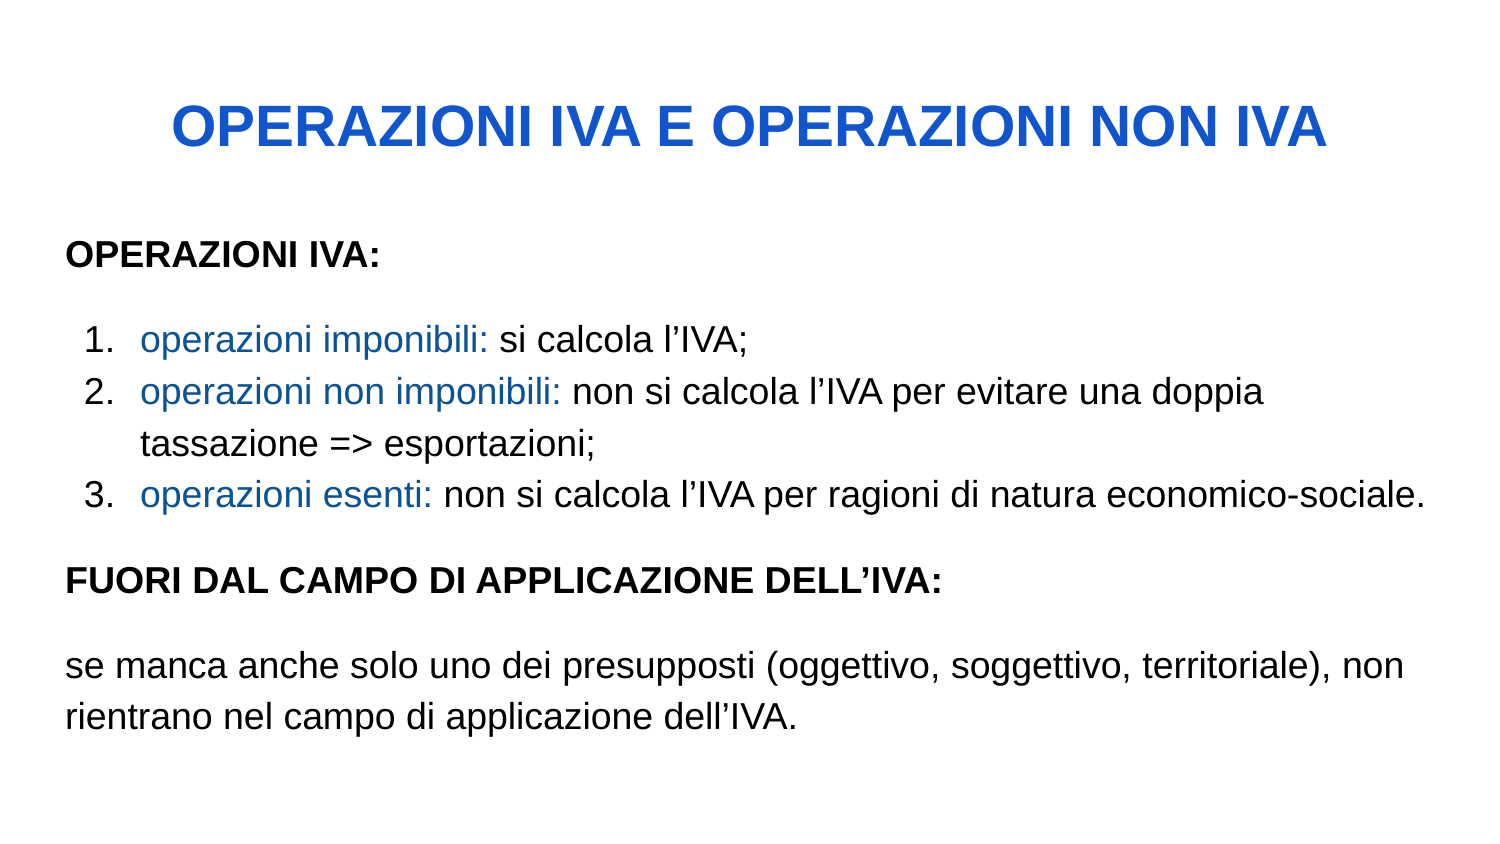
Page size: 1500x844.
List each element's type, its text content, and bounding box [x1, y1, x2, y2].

list OPERAZIONI IVA: operazioni imponibili: si calcola l’IVA; operazioni non imponibili: non si calcola l’IVA per evitare una doppia tassazione => esportazioni; operazioni esenti: non si calcola l’IVA per ragioni di natura economico-sociale. FUORI DAL CAMPO DI APPLICAZIONE DELL’IVA: se manca anche solo uno dei presupposti (oggettivo, soggettivo, territoriale), non rientrano nel campo di applicazione dell’IVA. [50, 208, 1448, 769]
title OPERAZIONI IVA E OPERAZIONI NON IVA [51, 72, 1449, 167]
